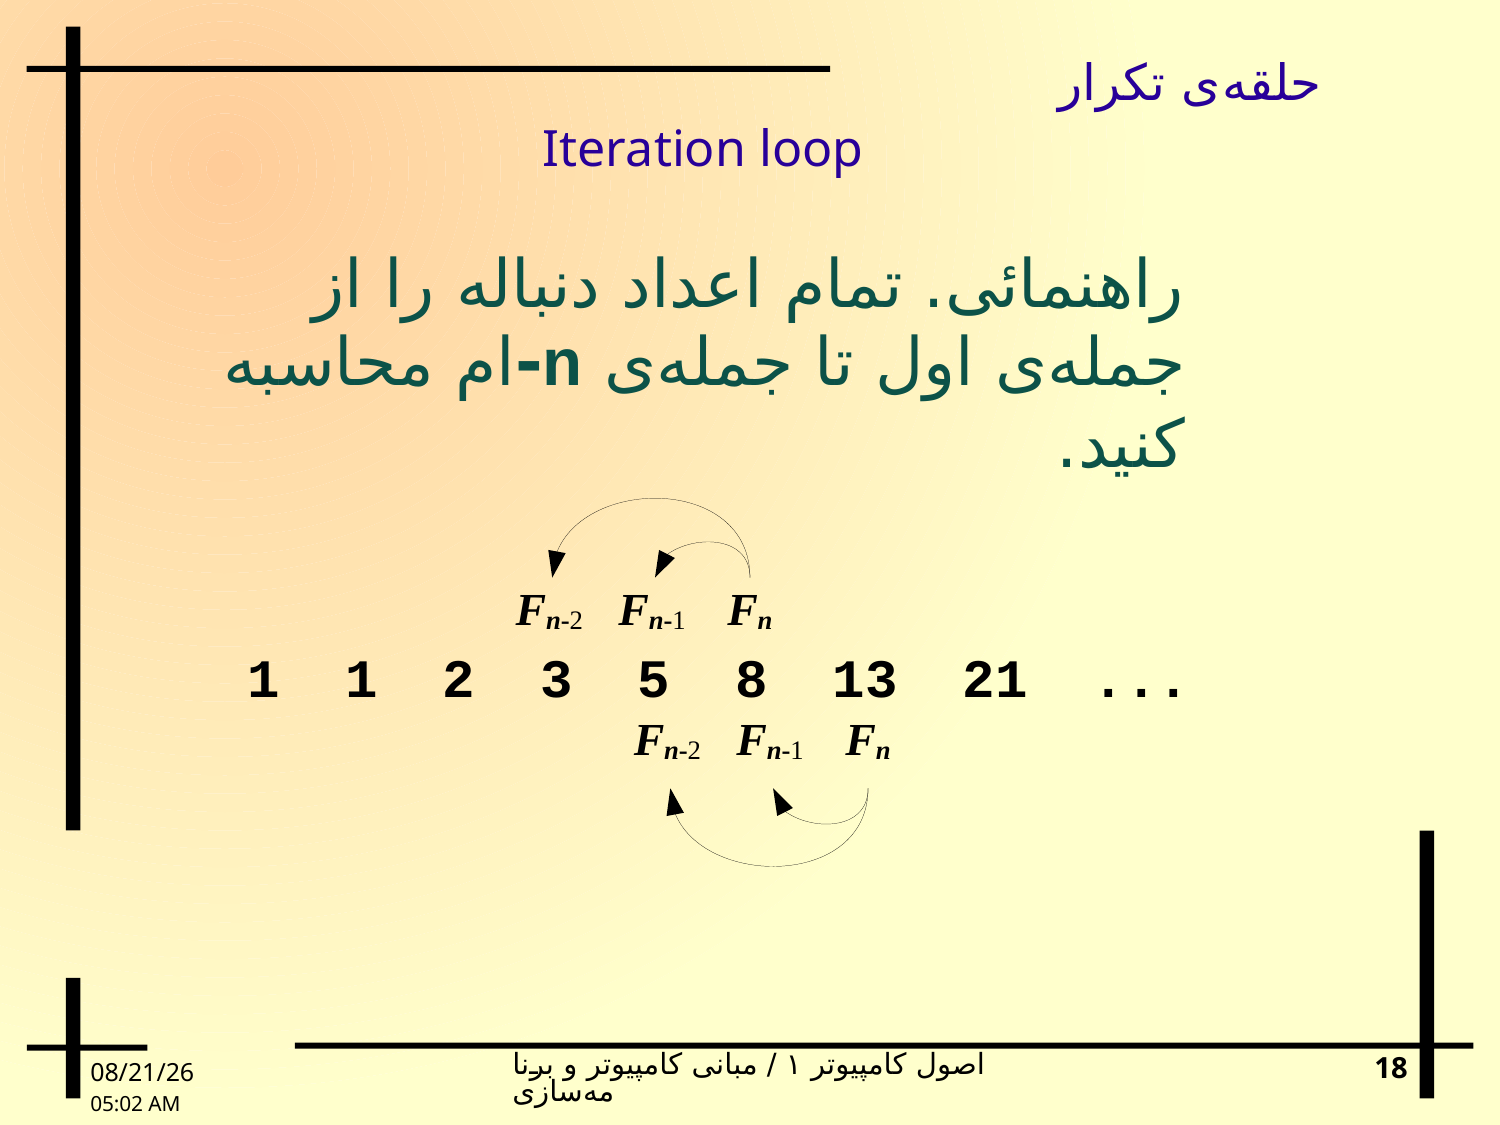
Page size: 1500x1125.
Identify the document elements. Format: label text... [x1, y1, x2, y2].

text_box Fn-1 [722, 707, 825, 789]
title حلقه‌ی تکرار Iteration loop [62, 57, 1344, 178]
list راهنمائی. تمام اعداد دنباله را از جمله‌ی اول تا جمله‌ی n-ام محاسبه کنید. [214, 245, 1239, 455]
text_box Fn-1 [604, 577, 707, 659]
text_box Fn [712, 577, 788, 659]
text_box Fn [830, 707, 906, 789]
text_box 1 1 2 3 5 8 13 21 ... [232, 644, 1208, 722]
text_box Fn-2 [500, 577, 604, 659]
text_box Fn-2 [618, 707, 722, 789]
